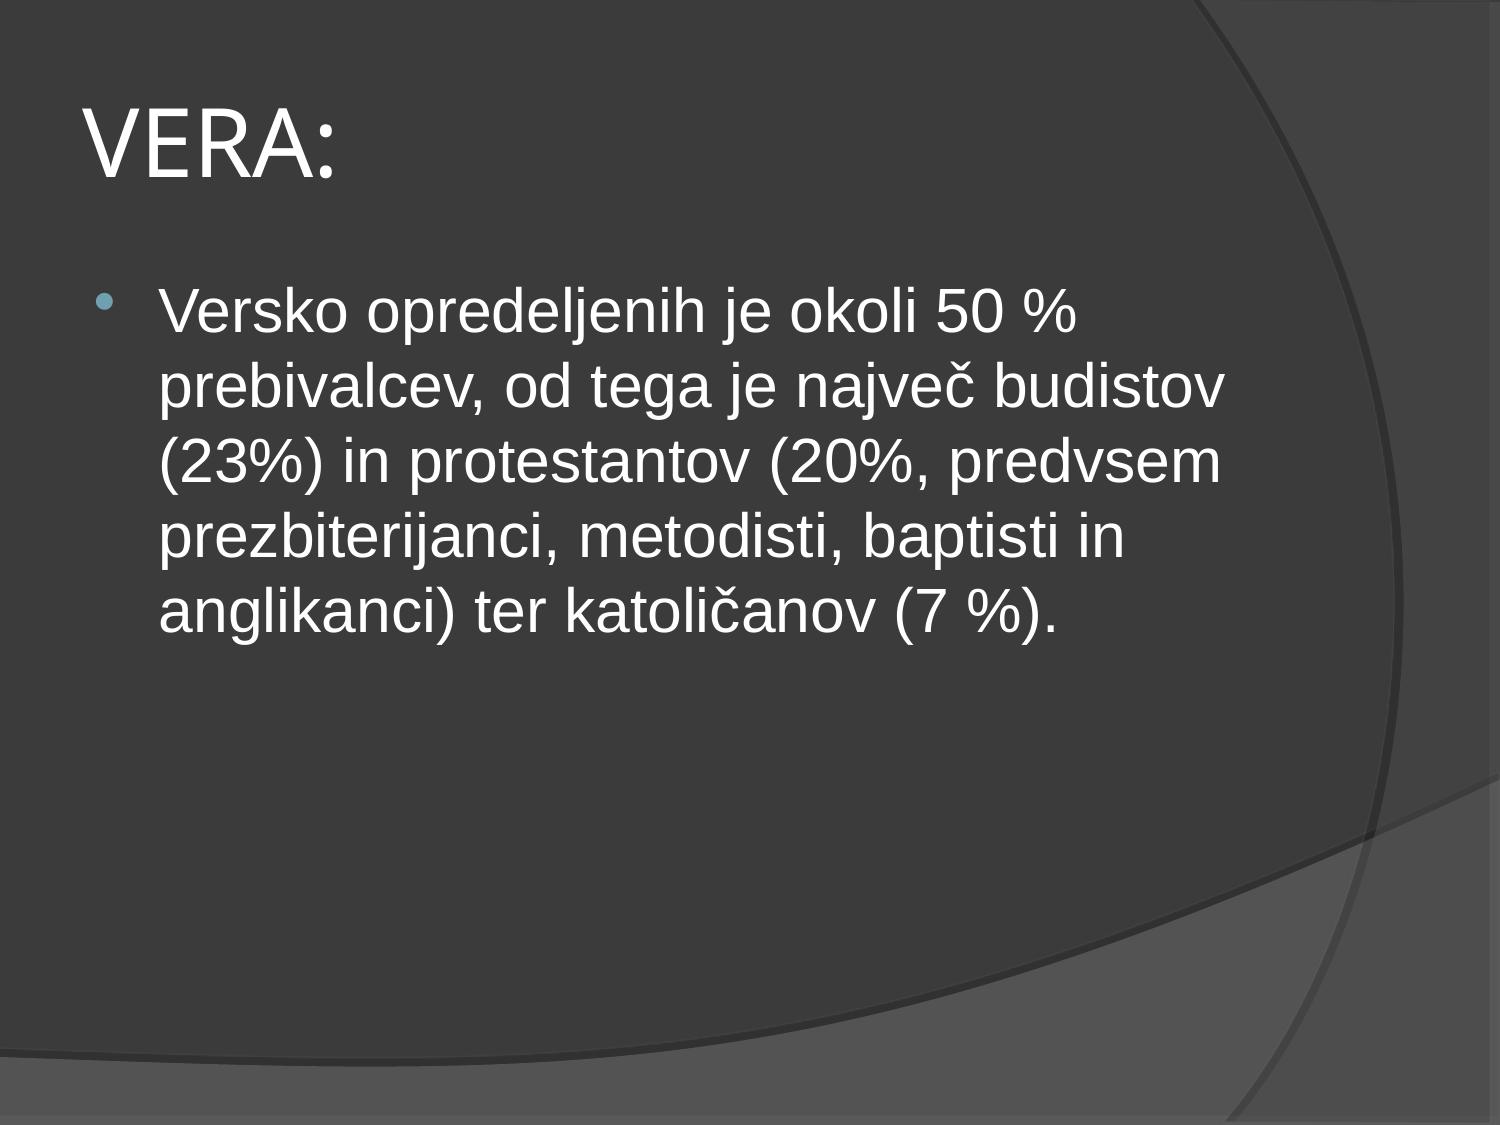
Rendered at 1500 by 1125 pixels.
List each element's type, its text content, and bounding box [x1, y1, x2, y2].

title VERA: [75, 45, 1300, 233]
list Versko opredeljenih je okoli 50 % prebivalcev, od tega je največ budistov (23%) in protestantov (20%, predvsem prezbiterijanci, metodisti, baptisti in anglikanci) ter katoličanov (7 %). [75, 262, 1300, 1005]
